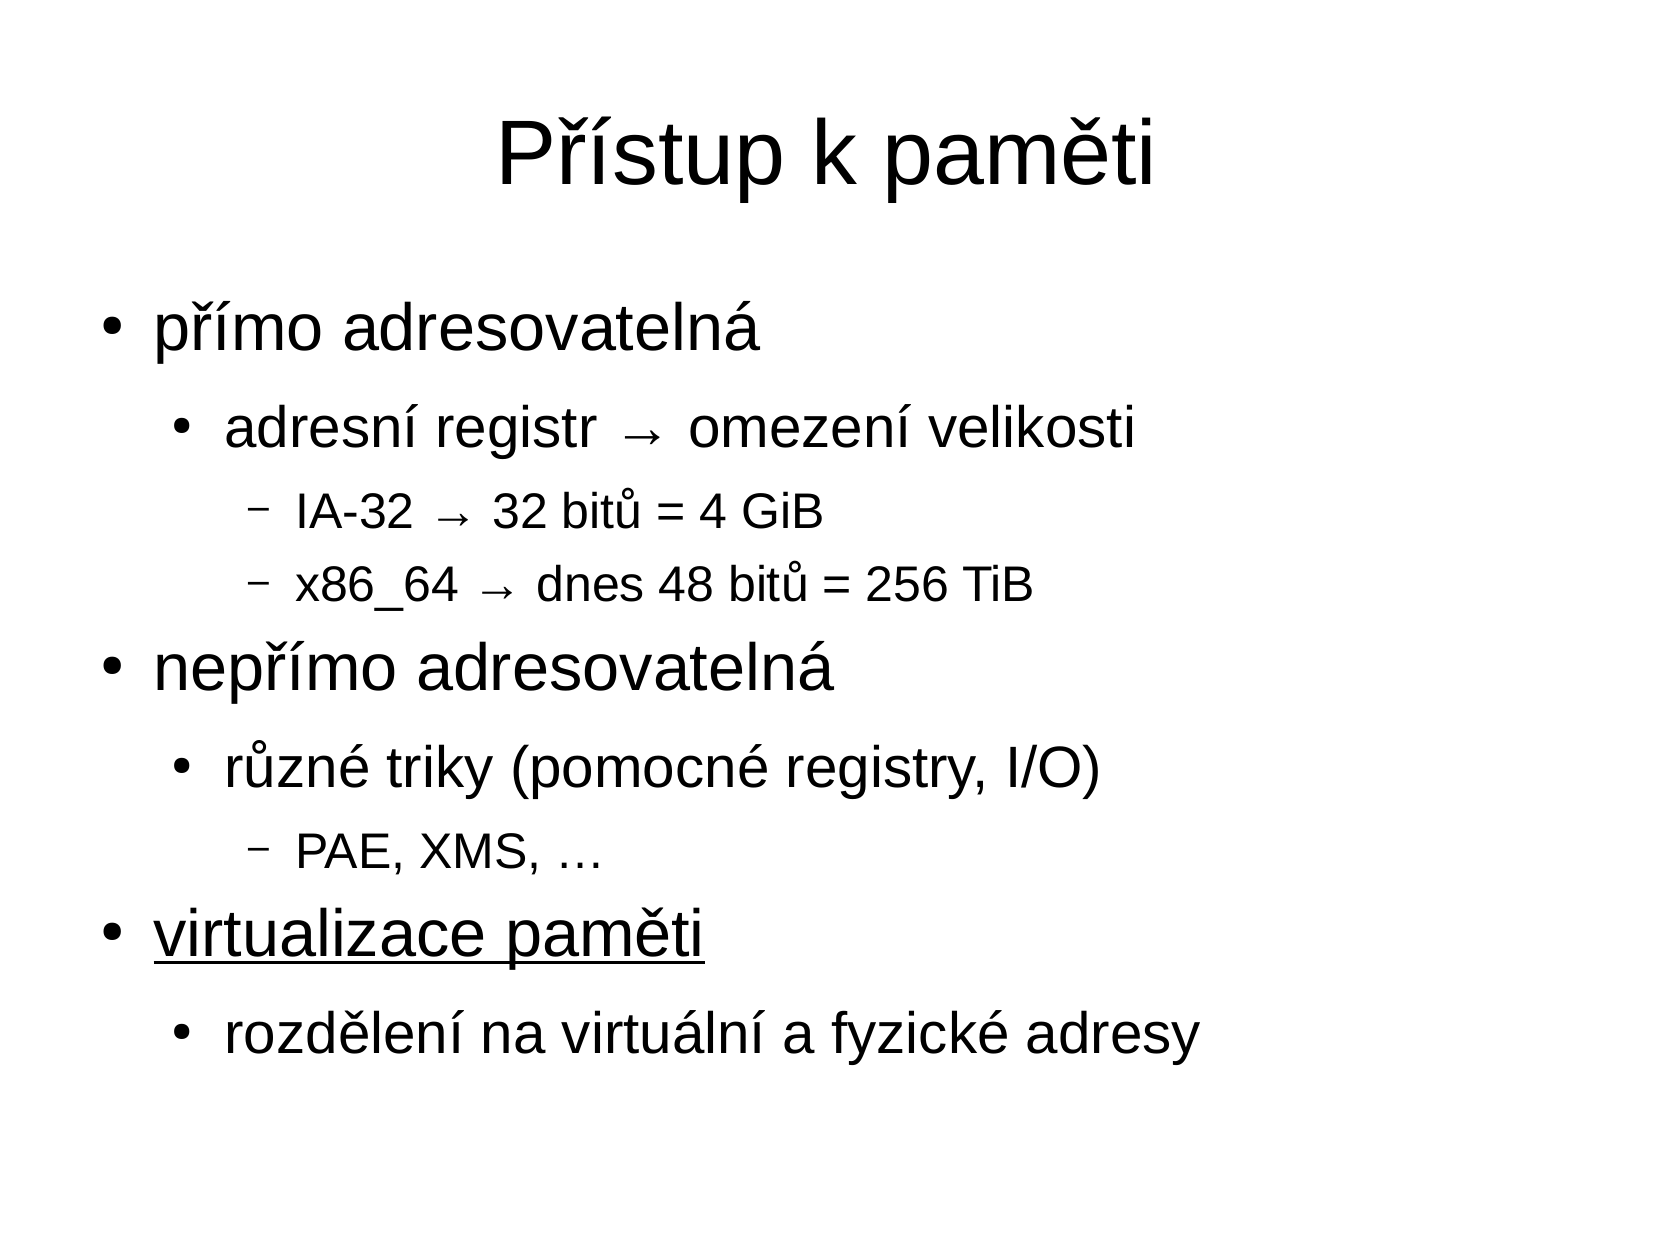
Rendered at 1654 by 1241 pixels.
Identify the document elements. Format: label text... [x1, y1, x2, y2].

title Přístup k paměti [82, 56, 1571, 250]
list přímo adresovatelná adresní registr → omezení velikosti IA-32 → 32 bitů = 4 GiB x86_64 → dnes 48 bitů = 256 TiB nepřímo adresovatelná různé triky (pomocné registry, I/O) PAE, XMS, … virtualizace paměti rozdělení na virtuální a fyzické adresy [82, 290, 1571, 1094]
